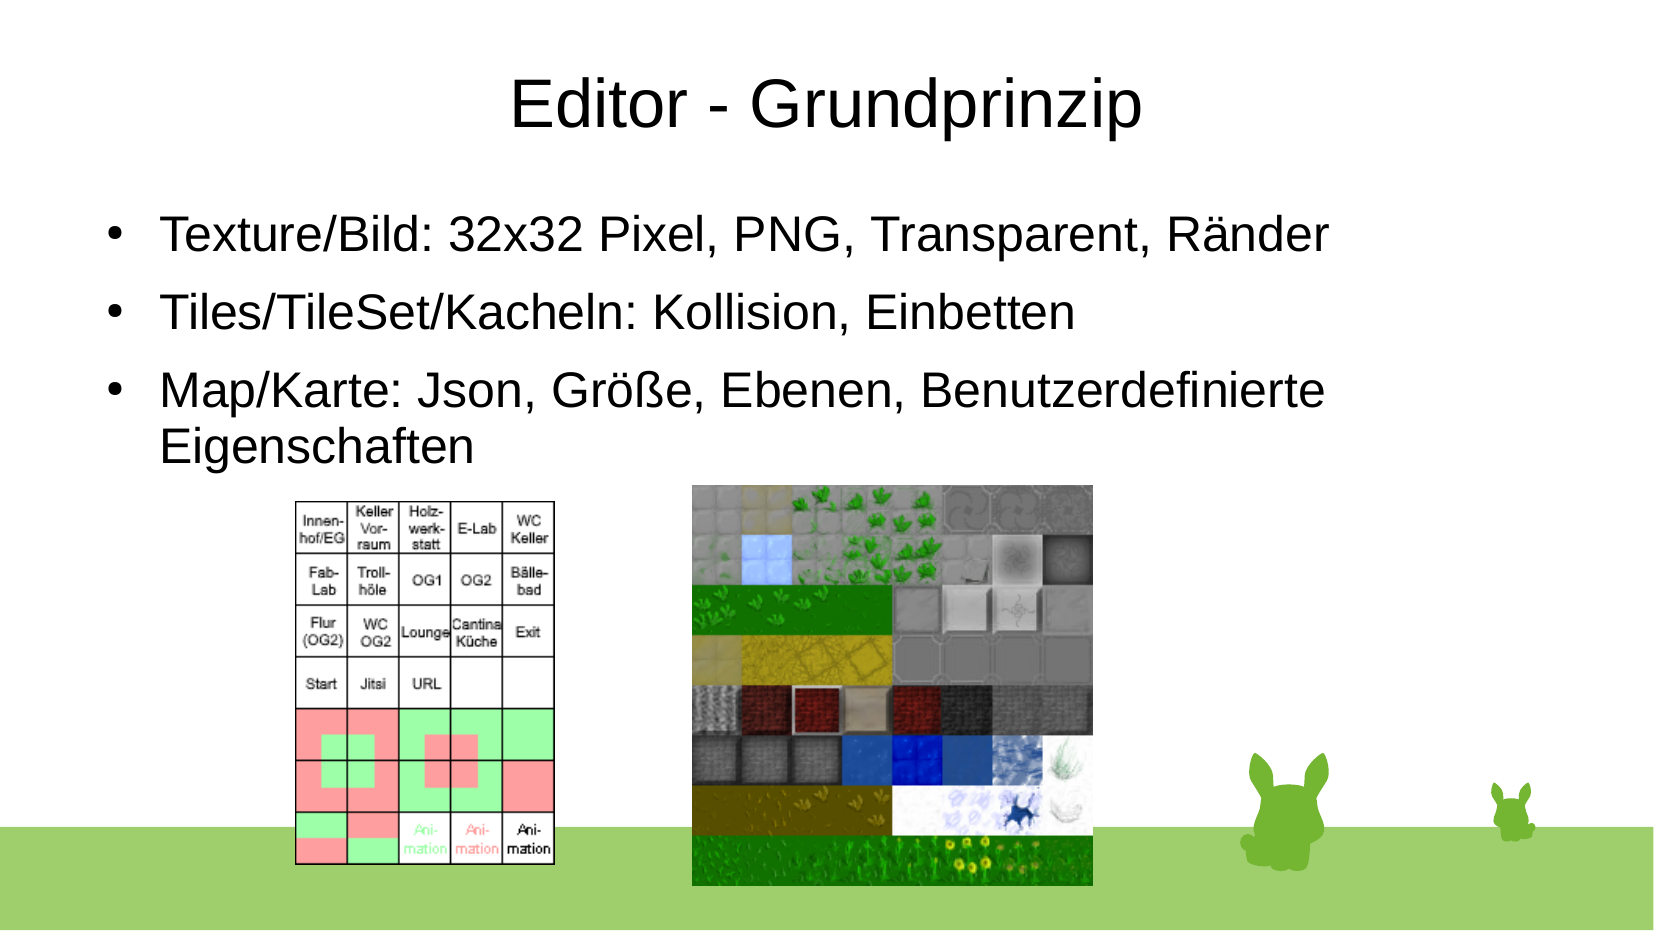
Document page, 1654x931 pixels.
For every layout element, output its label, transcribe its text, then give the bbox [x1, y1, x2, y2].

list Texture/Bild: 32x32 Pixel, PNG, Transparent, Ränder Tiles/TileSet/Kacheln: Kollision, Einbetten Map/Karte: Json, Größe, Ebenen, Benutzerdefinierte Eigenschaften [88, 206, 1565, 739]
picture [295, 501, 555, 865]
title Editor - Grundprinzip [88, 29, 1565, 178]
picture [692, 485, 1093, 886]
